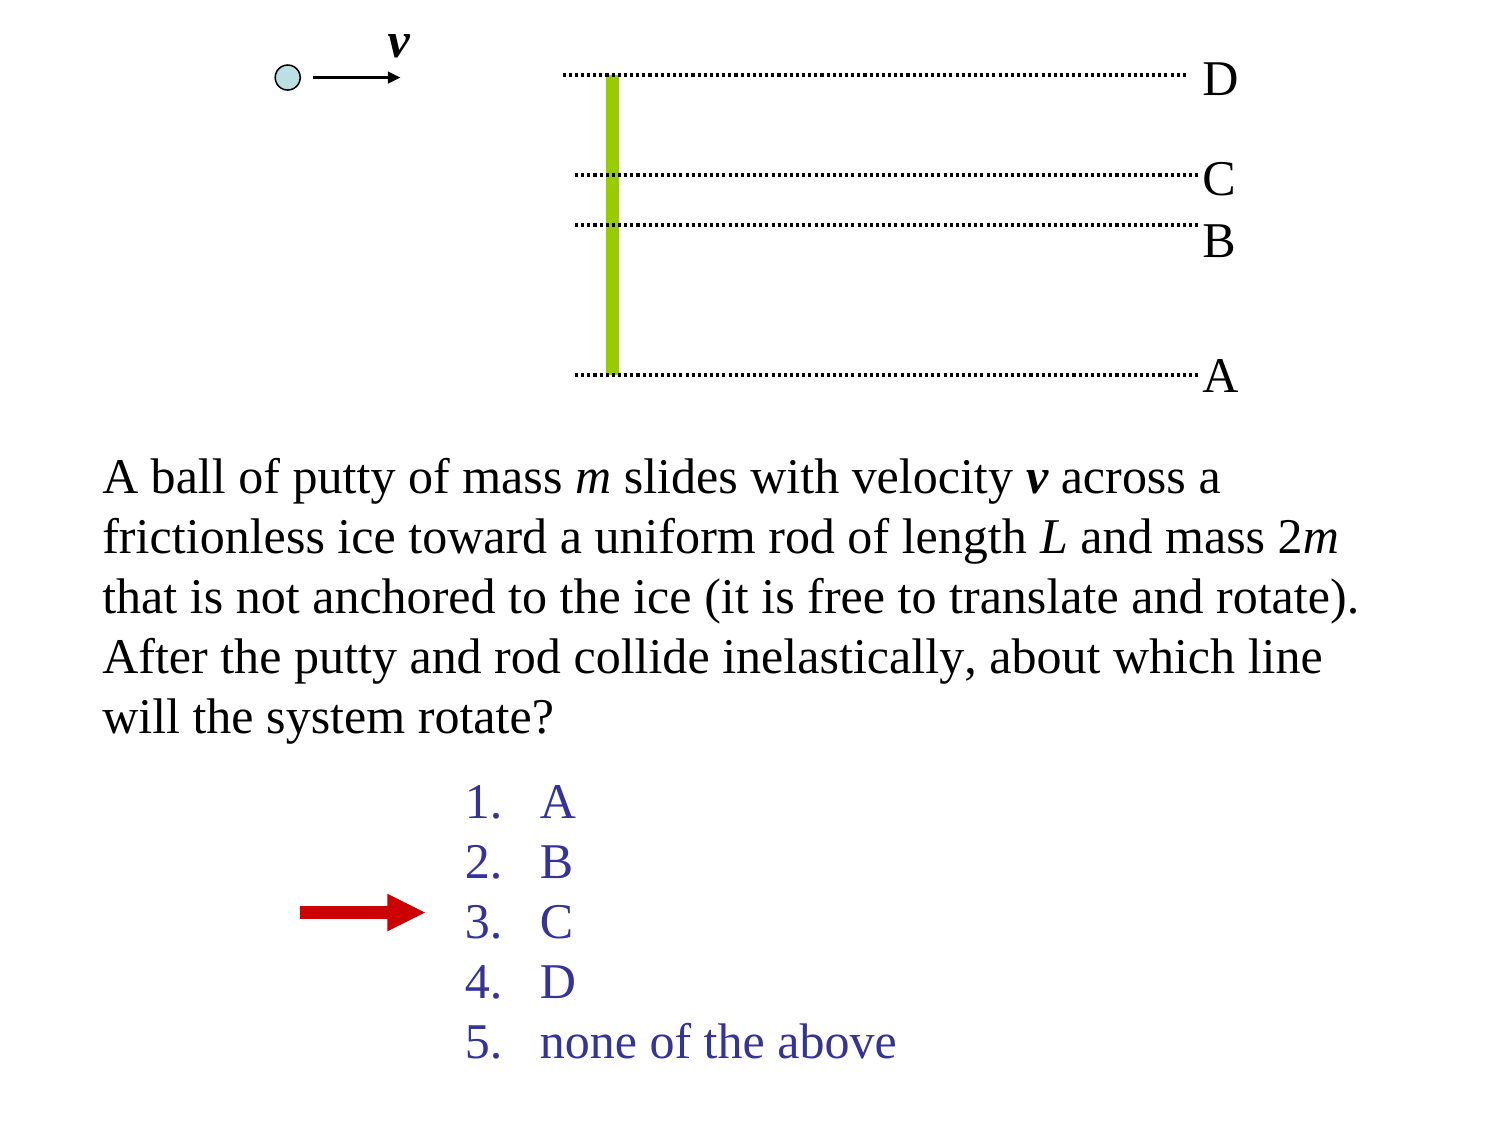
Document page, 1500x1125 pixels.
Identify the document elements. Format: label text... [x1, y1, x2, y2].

text_box C [1187, 137, 1251, 213]
text_box v [372, 0, 425, 76]
text_box A ball of putty of mass m slides with velocity v across a frictionless ice toward a uniform rod of length L and mass 2m that is not anchored to the ice (it is free to translate and rotate). After the putty and rod collide inelastically, about which line will the system rotate? [87, 435, 1416, 751]
text_box [275, 65, 301, 91]
text_box B [1187, 213, 1251, 276]
text_box D [1187, 37, 1254, 113]
text_box A B C D none of the above [449, 760, 938, 1076]
text_box A [1187, 334, 1254, 411]
